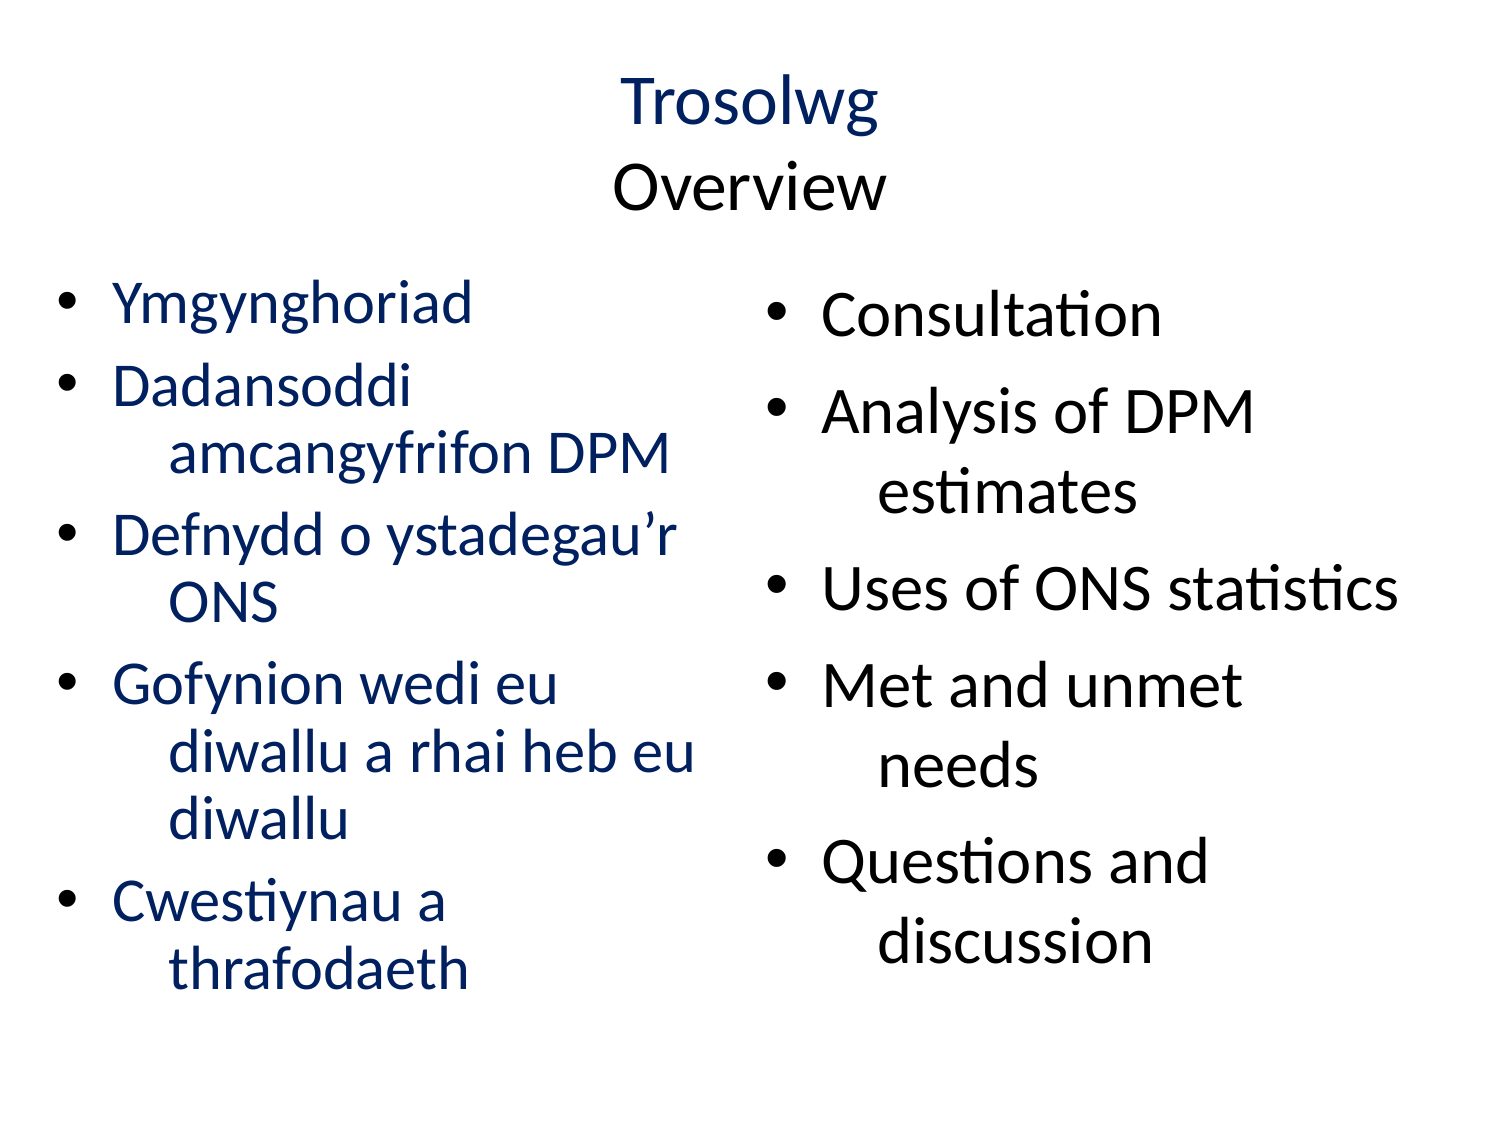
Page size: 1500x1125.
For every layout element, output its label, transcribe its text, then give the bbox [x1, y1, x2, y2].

list Consultation Analysis of DPM estimates Uses of ONS statistics Met and unmet needs Questions and discussion [750, 262, 1426, 1036]
title Trosolwg Overview [75, 45, 1426, 233]
text_box Ymgynghoriad Dadansoddi amcangyfrifon DPM Defnydd o ystadegau’r ONS Gofynion wedi eu diwallu a rhai heb eu diwallu Cwestiynau a thrafodaeth [41, 262, 717, 1036]
